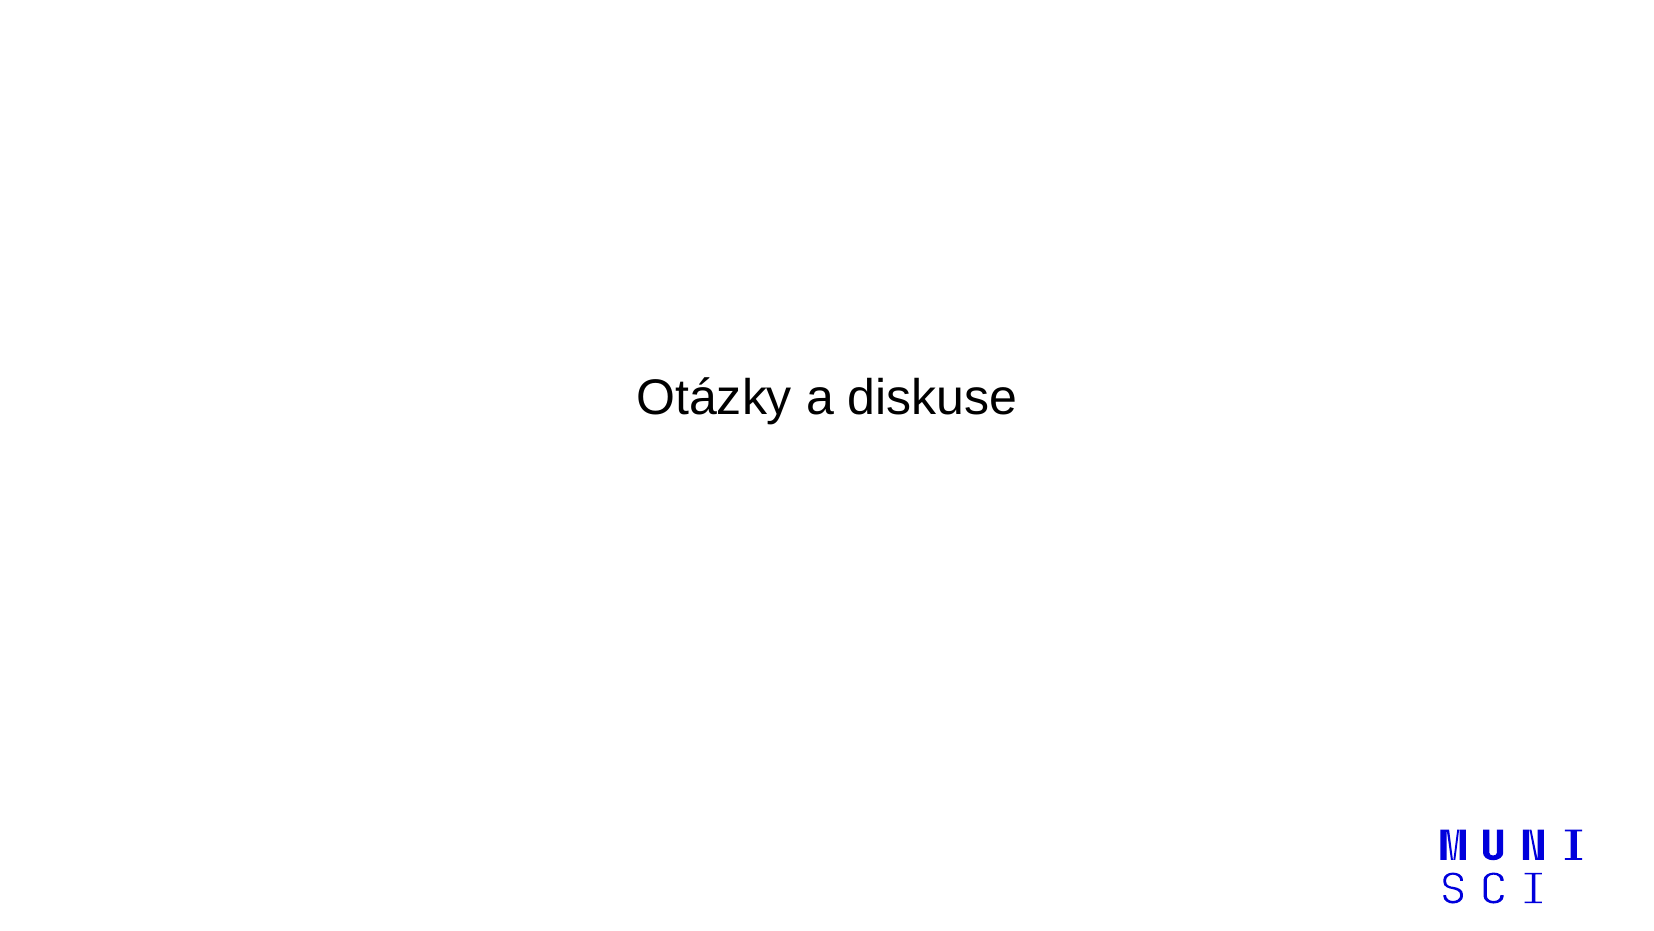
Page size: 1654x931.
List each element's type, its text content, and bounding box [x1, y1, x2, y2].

subtitle Otázky a diskuse [82, 37, 1571, 758]
